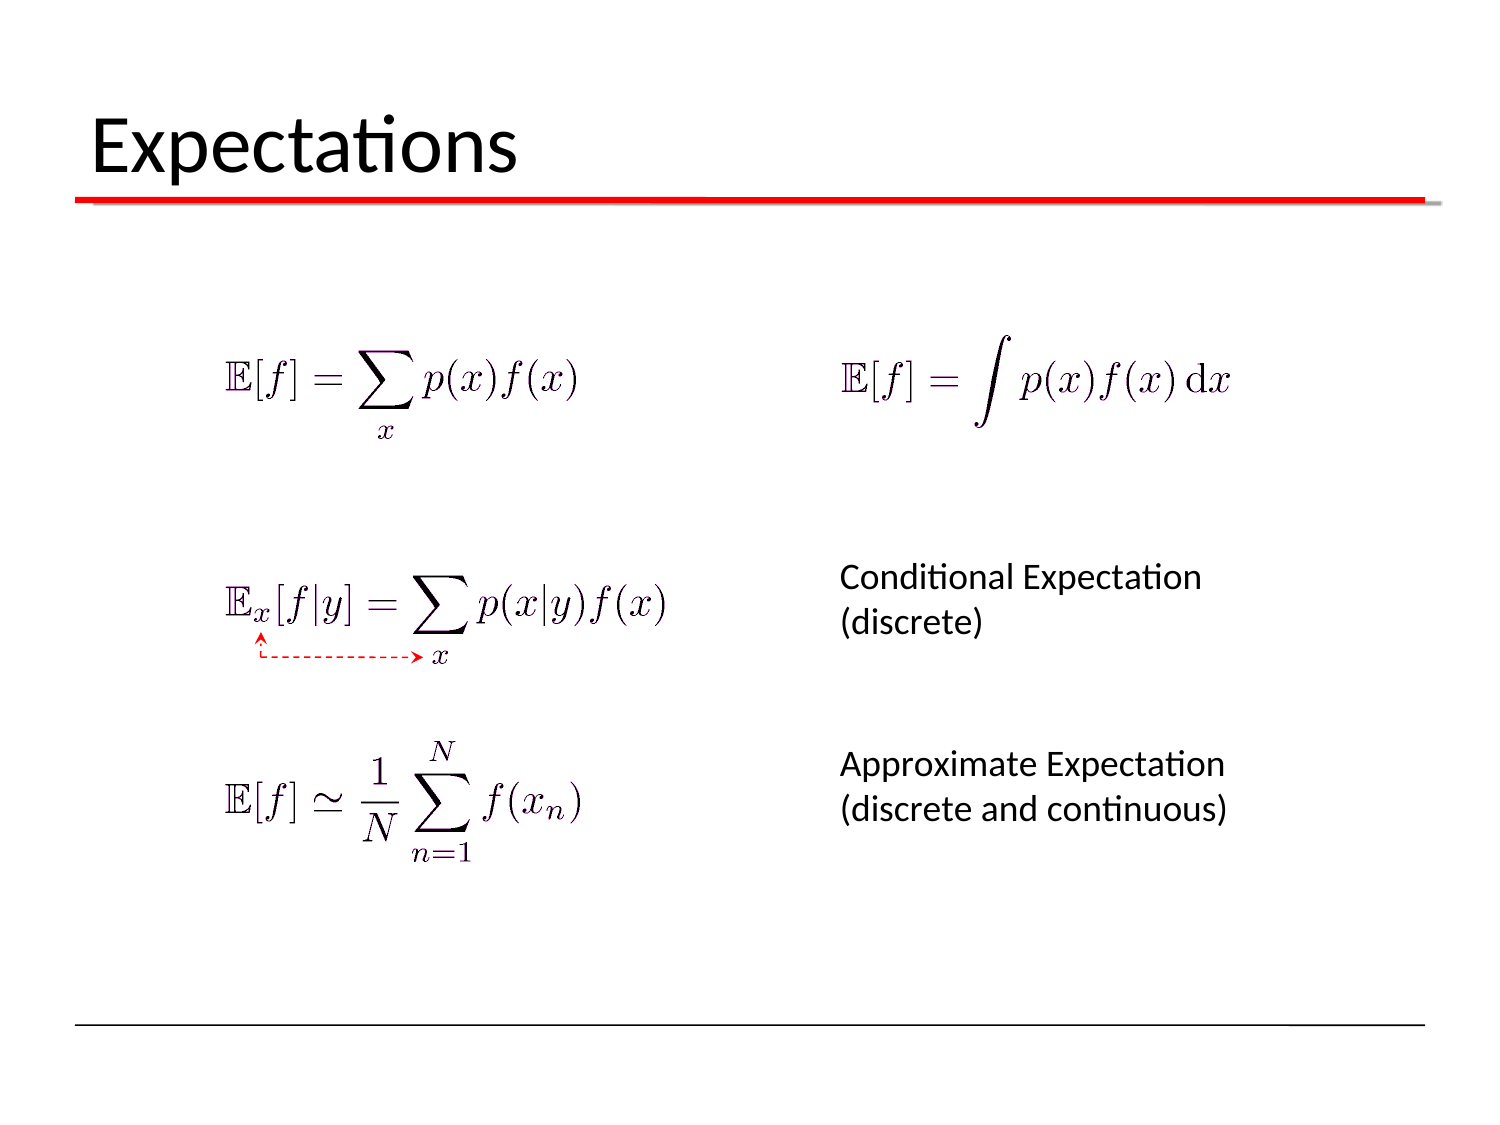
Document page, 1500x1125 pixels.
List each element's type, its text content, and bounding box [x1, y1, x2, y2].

picture [837, 331, 1234, 432]
picture [222, 574, 665, 667]
title Expectations [75, 45, 1426, 233]
text_box Approximate Expectation (discrete and continuous) [824, 731, 1313, 837]
picture [225, 349, 579, 442]
picture [221, 737, 581, 863]
text_box Conditional Expectation (discrete) [824, 543, 1313, 650]
